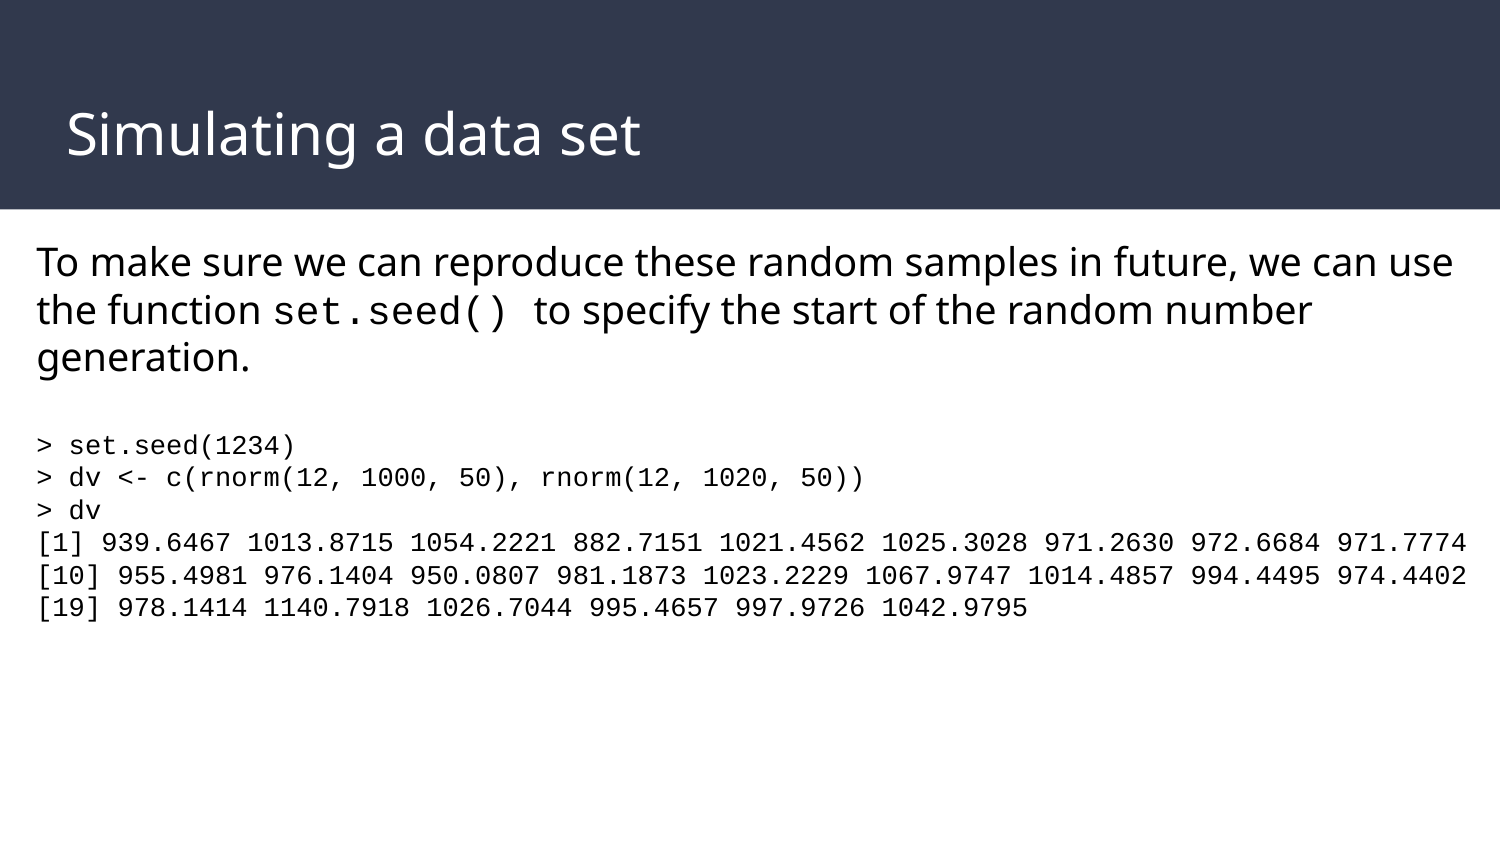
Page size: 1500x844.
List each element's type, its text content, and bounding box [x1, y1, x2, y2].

title Simulating a data set [51, 82, 1449, 185]
text_box To make sure we can reproduce these random samples in future, we can use the function set.seed() to specify the start of the random number generation. > set.seed(1234) > dv <- c(rnorm(12, 1000, 50), rnorm(12, 1020, 50)) > dv [1] 939.6467 1013.8715 1054.2221 882.7151 1021.4562 1025.3028 971.2630 972.6684 971.7774 [10] 955.4981 976.1404 950.0807 981.1873 1023.2229 1067.9747 1014.4857 994.4495 974.4402 [19] 978.1414 1140.7918 1026.7044 995.4657 997.9726 1042.9795 [21, 222, 1486, 827]
